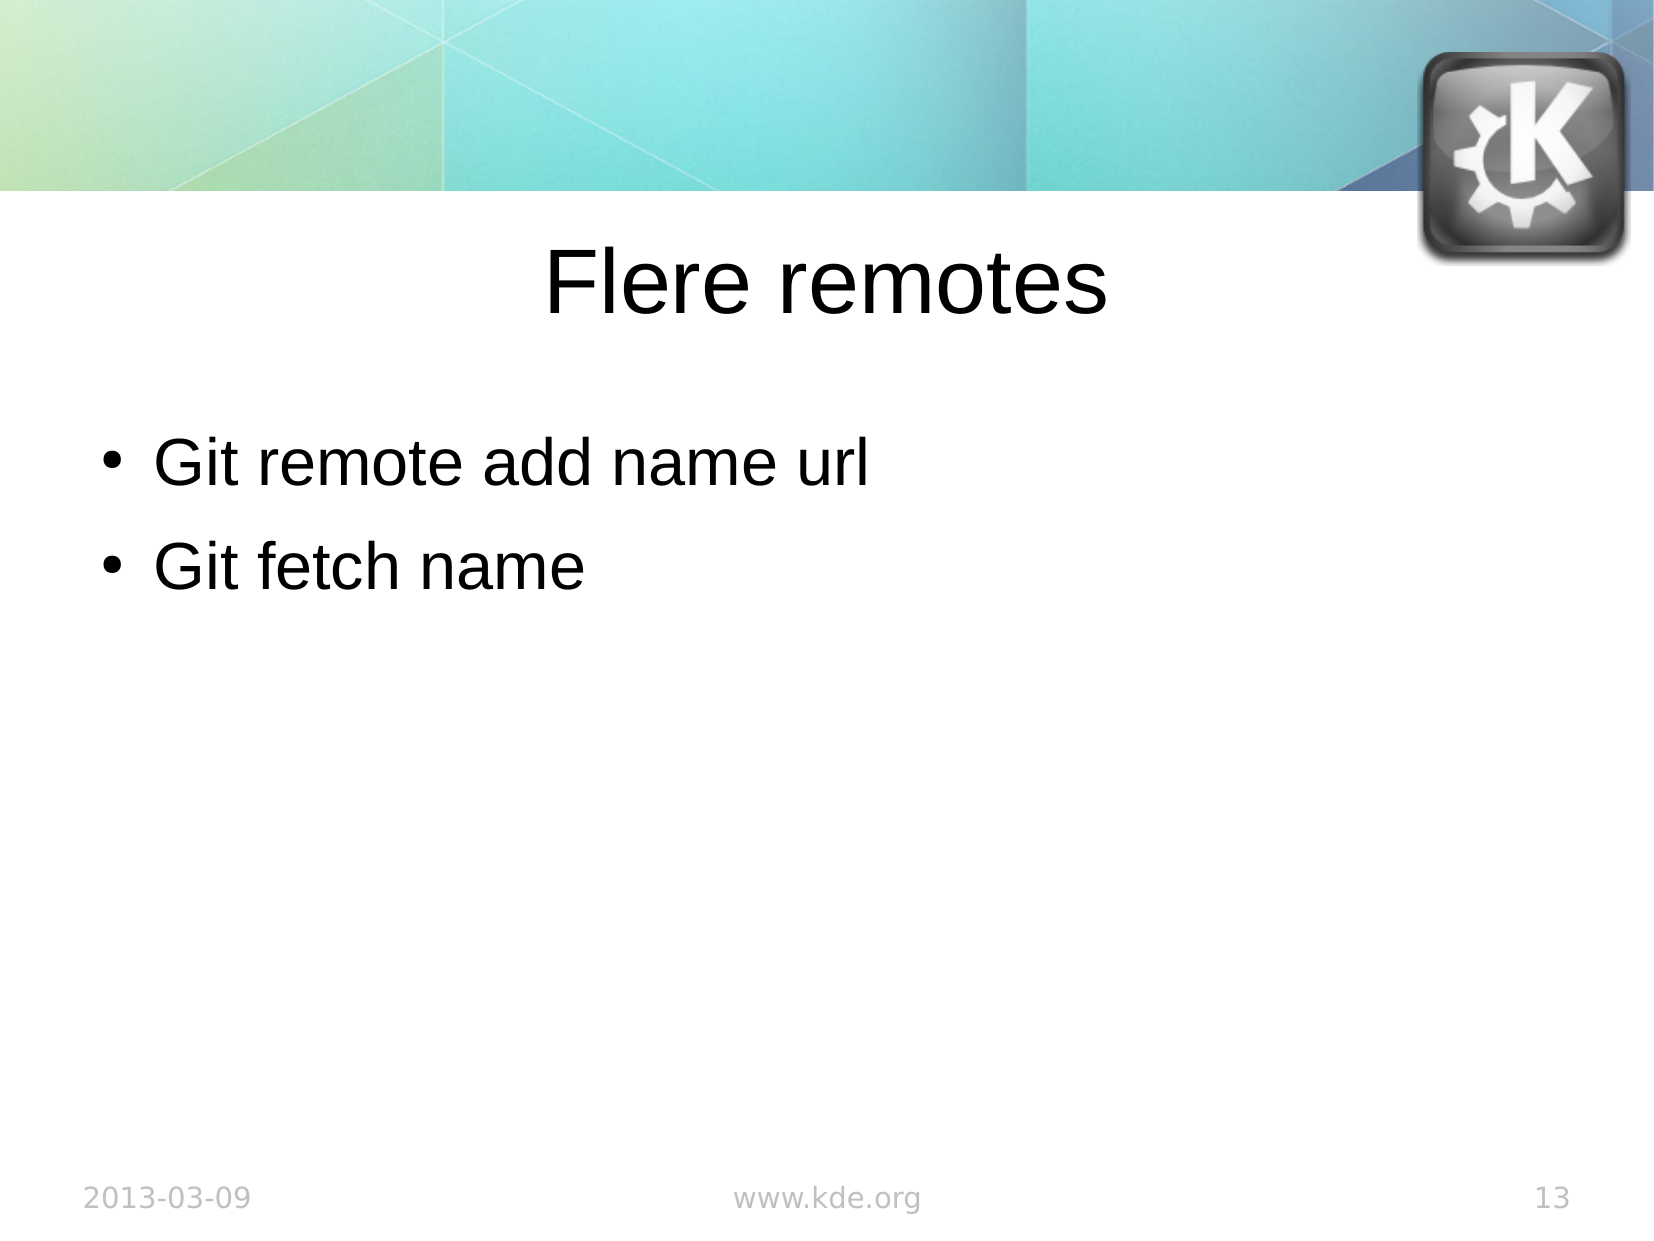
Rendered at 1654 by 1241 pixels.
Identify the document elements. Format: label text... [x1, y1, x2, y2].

title Flere remotes [82, 178, 1571, 386]
list Git remote add name url Git fetch name [82, 424, 1571, 1144]
picture [0, 0, 1654, 191]
